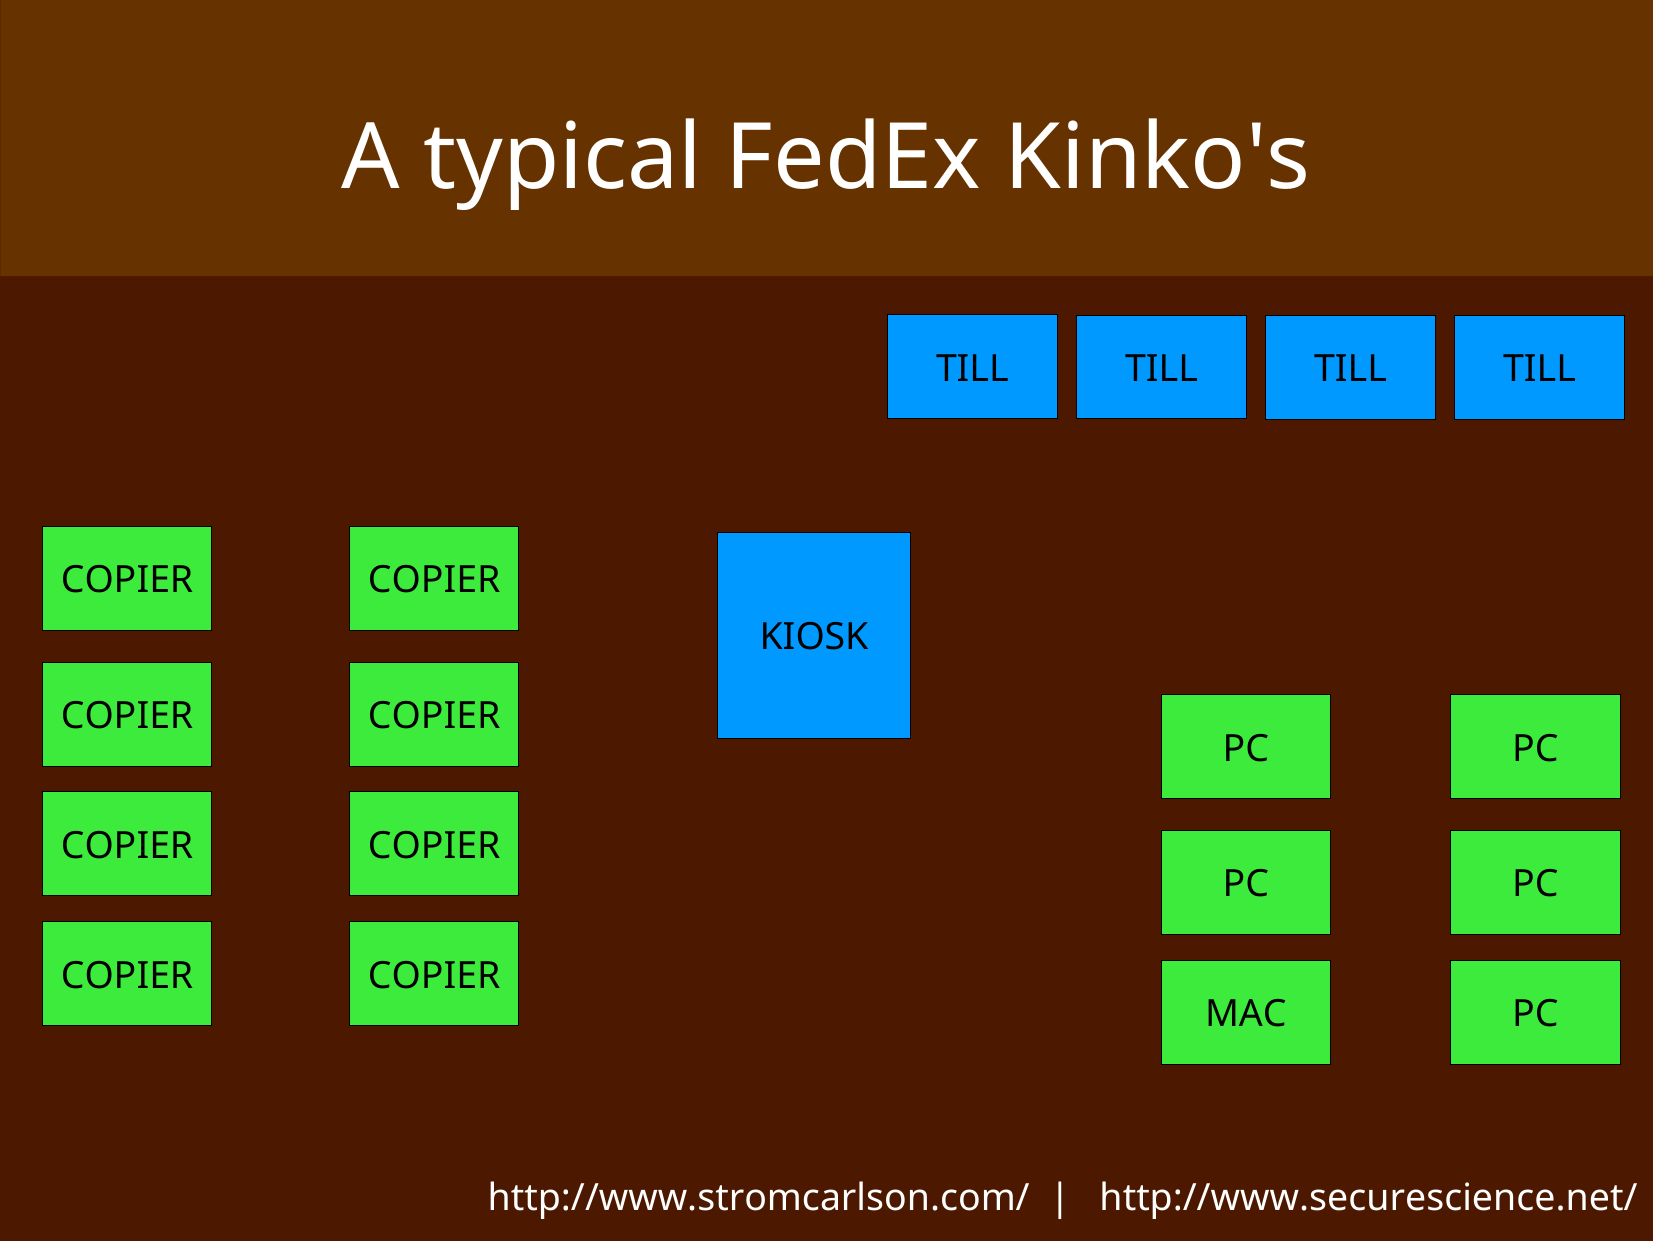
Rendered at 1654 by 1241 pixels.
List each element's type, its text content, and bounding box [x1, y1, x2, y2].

text_box COPIER [42, 526, 212, 631]
text_box PC [1450, 830, 1621, 935]
text_box PC [1161, 694, 1331, 799]
text_box KIOSK [717, 532, 911, 739]
text_box COPIER [42, 791, 212, 896]
text_box COPIER [349, 921, 519, 1026]
text_box COPIER [349, 791, 519, 896]
text_box COPIER [42, 662, 212, 767]
text_box PC [1161, 830, 1331, 935]
text_box TILL [1076, 315, 1247, 419]
text_box TILL [1265, 315, 1436, 420]
text_box COPIER [349, 526, 519, 631]
text_box COPIER [349, 662, 519, 767]
text_box TILL [887, 314, 1058, 419]
text_box TILL [1454, 315, 1625, 420]
title A typical FedEx Kinko's [82, 49, 1571, 257]
text_box COPIER [42, 921, 212, 1026]
text_box PC [1450, 960, 1621, 1065]
text_box PC [1450, 694, 1621, 799]
text_box MAC [1161, 960, 1331, 1065]
